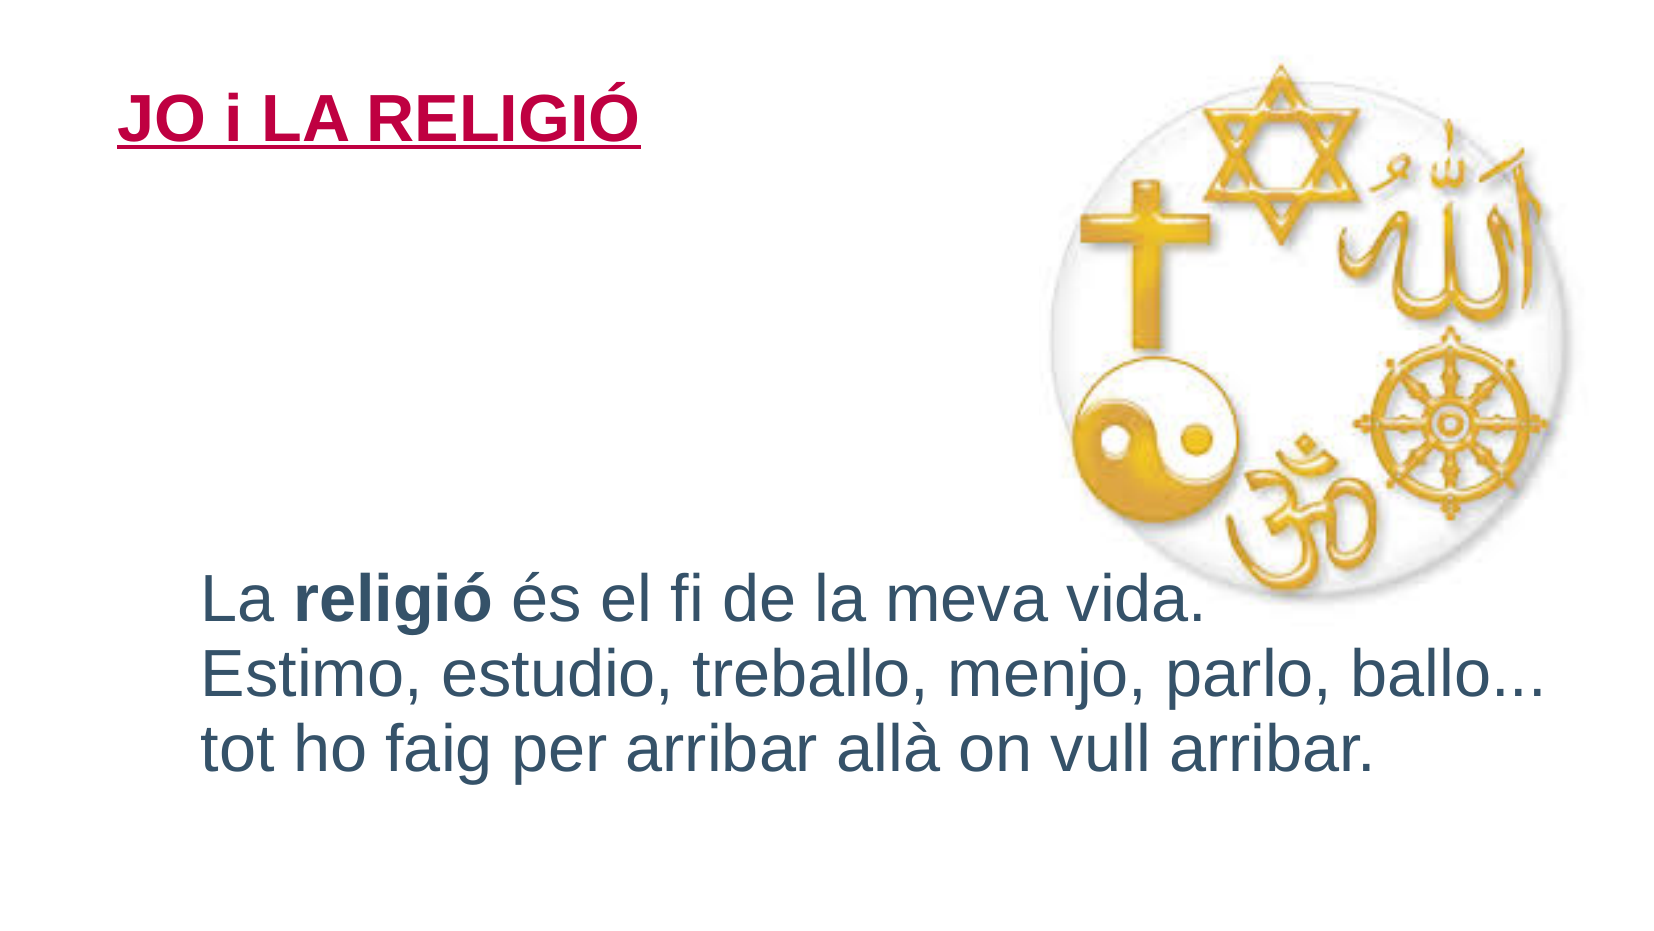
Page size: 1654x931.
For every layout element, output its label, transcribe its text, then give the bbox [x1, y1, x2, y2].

text_box JO i LA RELIGIÓ [117, 70, 1051, 166]
subtitle La religió és el fi de la meva vida. Estimo, estudio, treballo, menjo, parlo, ballo... tot ho faig per arribar allà on vull arribar. [200, 519, 1583, 827]
picture [1039, 35, 1620, 640]
